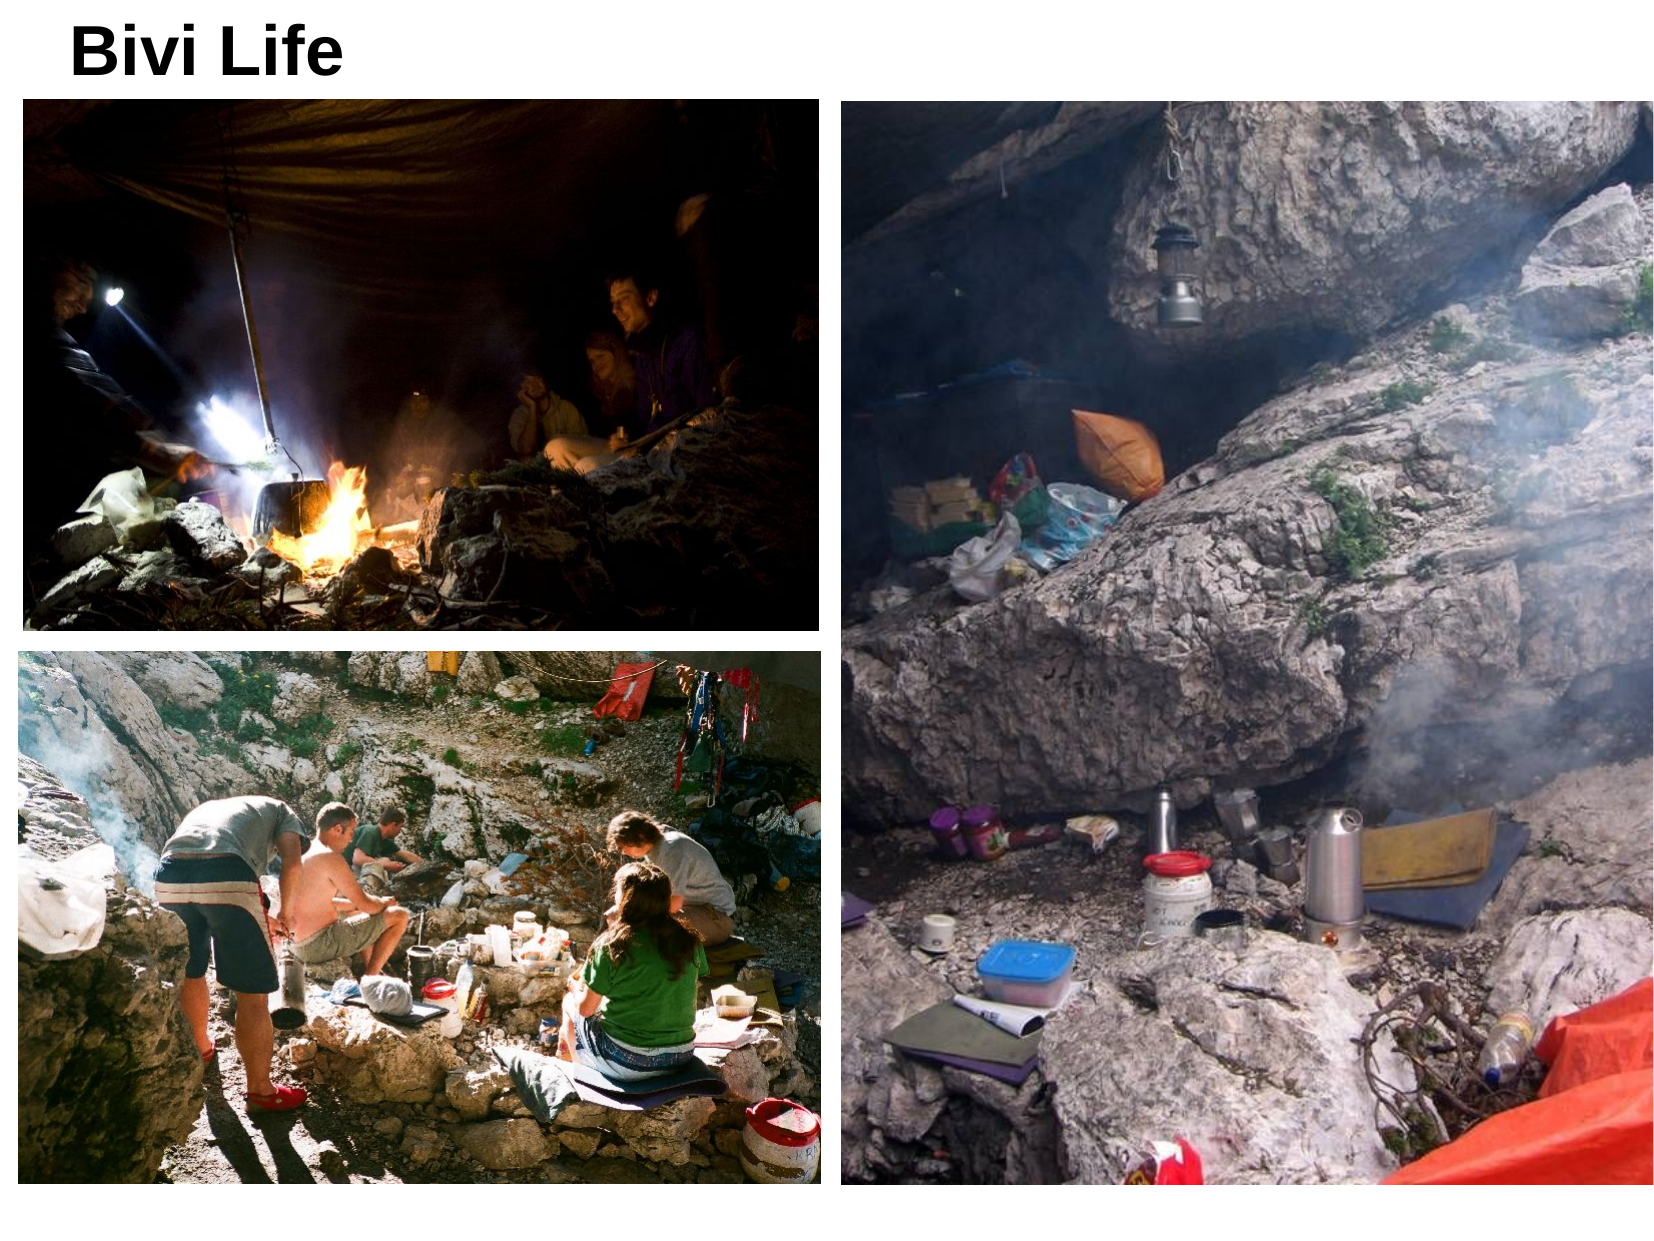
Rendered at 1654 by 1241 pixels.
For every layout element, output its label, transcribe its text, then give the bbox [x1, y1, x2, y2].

picture [841, 101, 1654, 1185]
picture [18, 651, 821, 1184]
picture [23, 99, 819, 631]
text_box Bivi Life [54, 0, 1329, 148]
